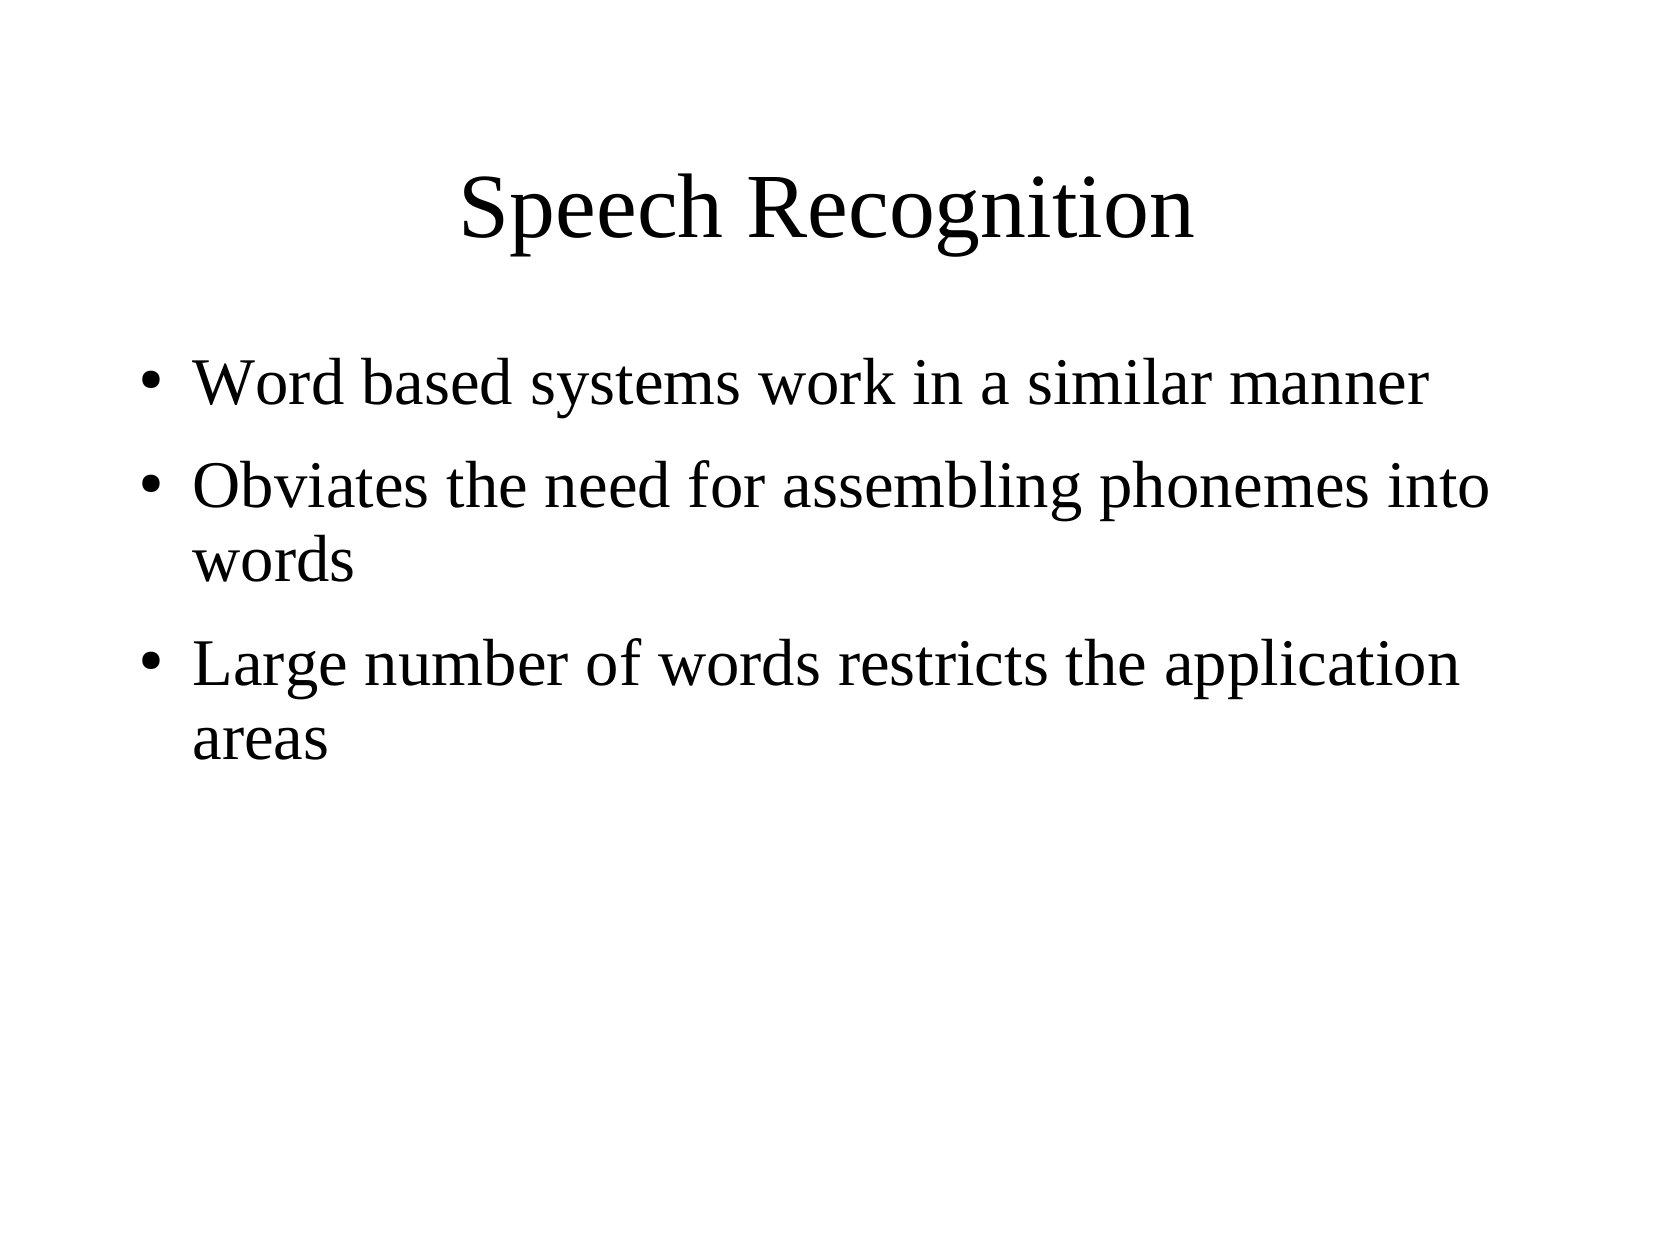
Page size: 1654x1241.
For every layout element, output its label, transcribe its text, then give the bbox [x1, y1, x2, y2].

list Word based systems work in a similar manner Obviates the need for assembling phonemes into words Large number of words restricts the application areas [121, 344, 1534, 1127]
title Speech Recognition [121, 102, 1534, 311]
